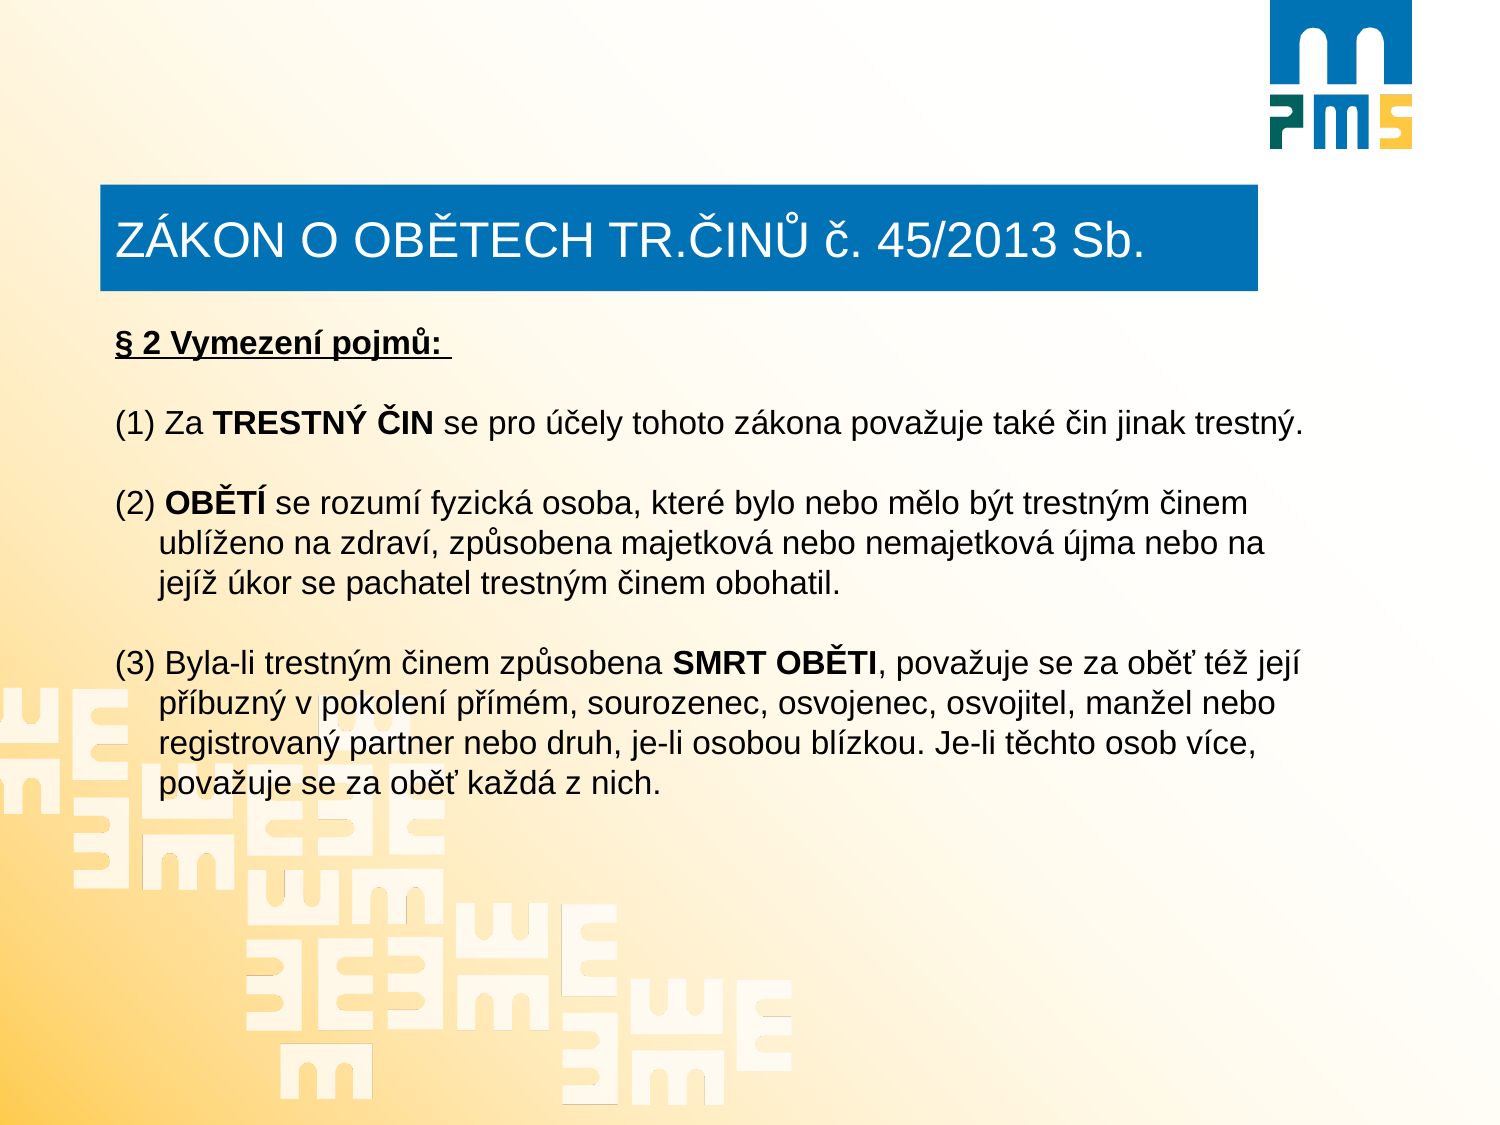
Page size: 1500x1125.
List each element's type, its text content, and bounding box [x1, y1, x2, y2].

text_box § 2 Vymezení pojmů: (1) Za trestný čin se pro účely tohoto zákona považuje také čin jinak trestný. (2) Obětí se rozumí fyzická osoba, které bylo nebo mělo být trestným činem ublíženo na zdraví, způsobena majetková nebo nemajetková újma nebo na jejíž úkor se pachatel trestným činem obohatil. (3) Byla-li trestným činem způsobena smrt oběti, považuje se za oběť též její příbuzný v pokolení přímém, sourozenec, osvojenec, osvojitel, manžel nebo registrovaný partner nebo druh, je-li osobou blízkou. Je-li těchto osob více, považuje se za oběť každá z nich. [100, 314, 1341, 953]
title ZÁKON O OBĚTECH TR.ČINŮ č. 45/2013 Sb. [100, 184, 1258, 292]
picture [0, 0, 1500, 1125]
